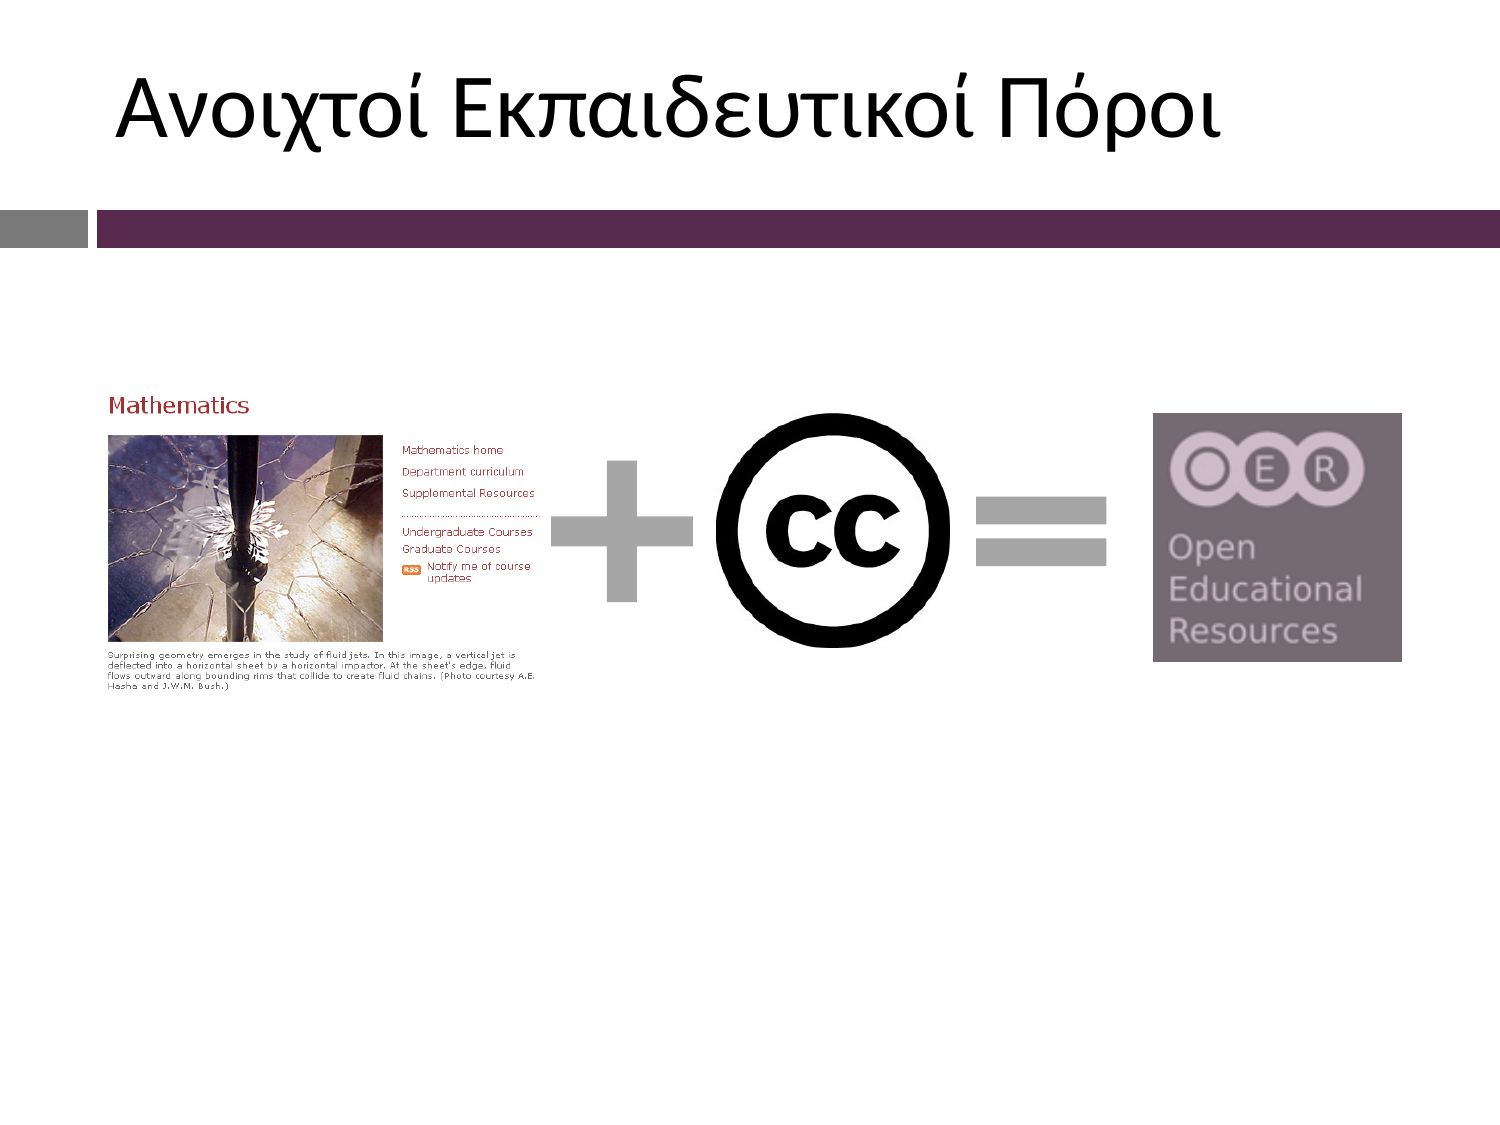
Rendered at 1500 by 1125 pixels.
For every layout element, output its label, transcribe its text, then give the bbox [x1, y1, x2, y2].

picture [716, 413, 950, 648]
picture [1153, 413, 1402, 662]
picture [102, 389, 540, 693]
text_box [976, 496, 1107, 525]
text_box [551, 460, 693, 603]
text_box [976, 538, 1107, 567]
title Ανοιχτοί Εκπαιδευτικοί Πόροι [100, 19, 1438, 182]
